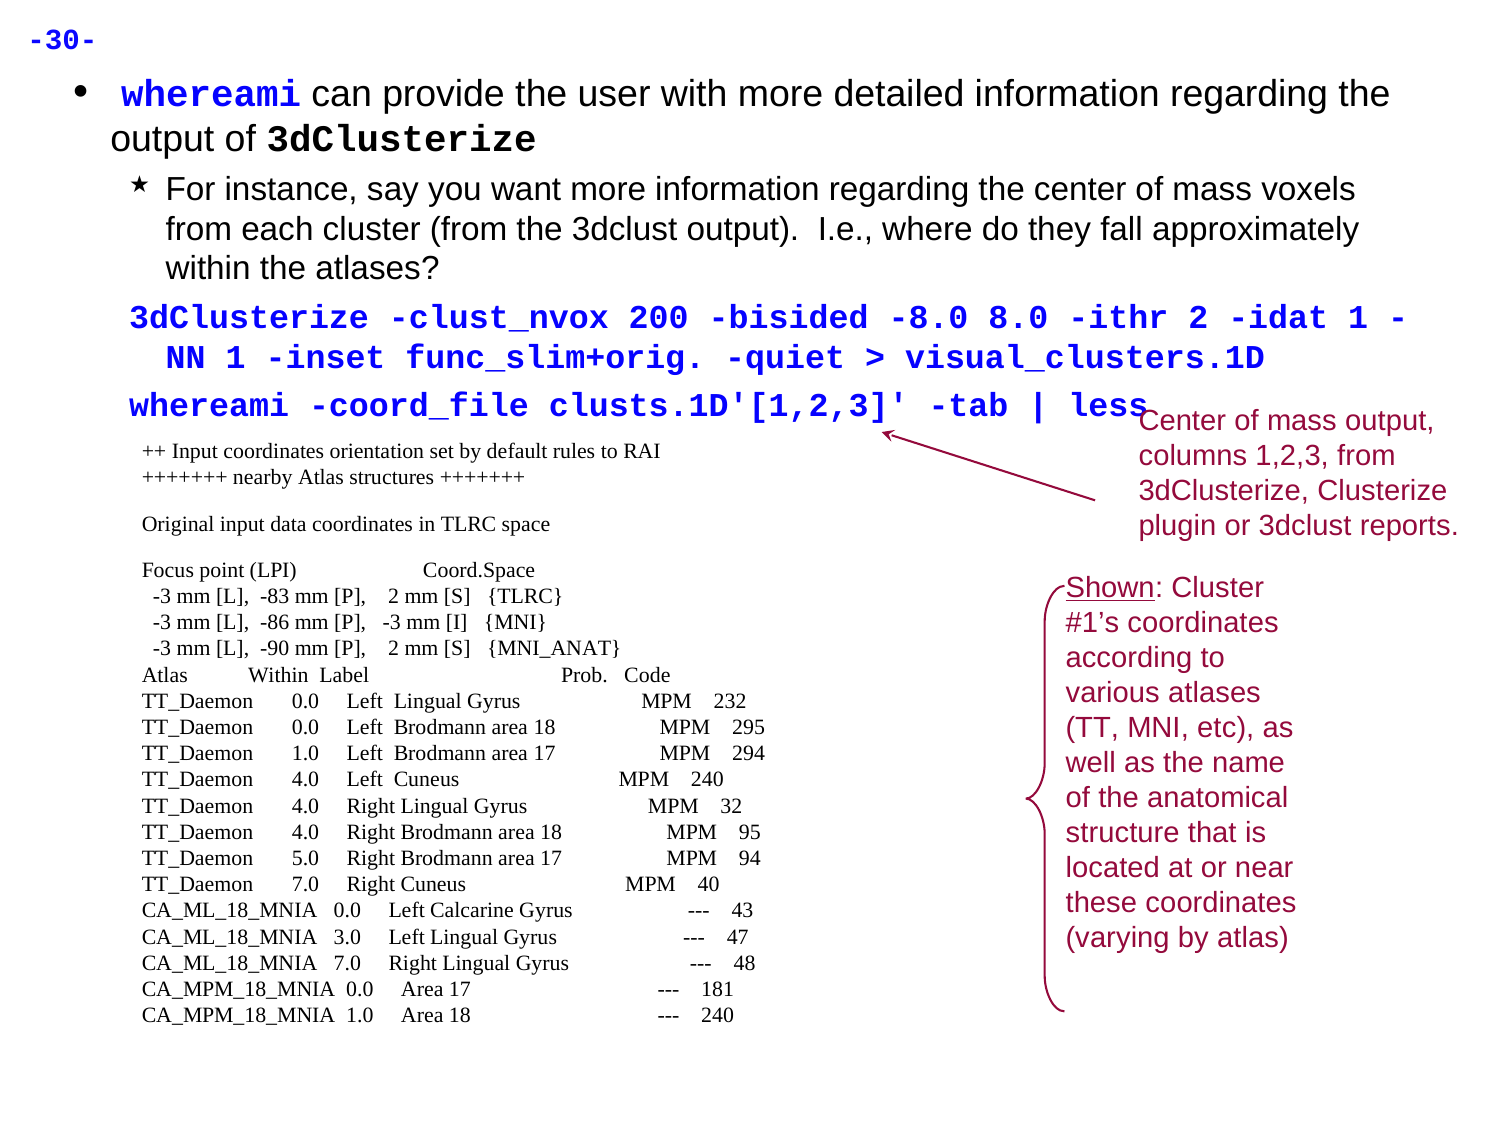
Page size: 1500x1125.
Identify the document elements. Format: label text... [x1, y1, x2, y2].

text_box Center of mass output, columns 1,2,3, from 3dClusterize, Clusterize plugin or 3dclust reports. [1123, 394, 1500, 550]
text_box whereami can provide the user with more detailed information regarding the output of 3dClusterize For instance, say you want more information regarding the center of mass voxels from each cluster (from the 3dclust output). I.e., where do they fall approximately within the atlases? 3dClusterize -clust_nvox 200 -bisided -8.0 8.0 -ithr 2 -idat 1 -NN 1 -inset func_slim+orig. -quiet > visual_clusters.1D whereami -coord_file clusts.1D'[1,2,3]' -tab | less [57, 60, 1433, 211]
text_box Shown: Cluster #1’s coordinates according to various atlases (TT, MNI, etc), as well as the name of the anatomical structure that is located at or near these coordinates (varying by atlas) [1050, 561, 1314, 962]
text_box ++ Input coordinates orientation set by default rules to RAI +++++++ nearby Atlas structures +++++++ Original input data coordinates in TLRC space Focus point (LPI) Coord.Space -3 mm [L], -83 mm [P], 2 mm [S] {TLRC} -3 mm [L], -86 mm [P], -3 mm [I] {MNI} -3 mm [L], -90 mm [P], 2 mm [S] {MNI_ANAT} Atlas Within Label Prob. Code TT_Daemon 0.0 Left Lingual Gyrus MPM 232 TT_Daemon 0.0 Left Brodmann area 18 MPM 295 TT_Daemon 1.0 Left Brodmann area 17 MPM 294 TT_Daemon 4.0 Left Cuneus MPM 240 TT_Daemon 4.0 Right Lingual Gyrus MPM 32 TT_Daemon 4.0 Right Brodmann area 18 MPM 95 TT_Daemon 5.0 Right Brodmann area 17 MPM 94 TT_Daemon 7.0 Right Cuneus MPM 40 CA_ML_18_MNIA 0.0 Left Calcarine Gyrus --- 43 CA_ML_18_MNIA 3.0 Left Lingual Gyrus --- 47 CA_ML_18_MNIA 7.0 Right Lingual Gyrus --- 48 CA_MPM_18_MNIA 0.0 Area 17 --- 181 CA_MPM_18_MNIA 1.0 Area 18 --- 240 [127, 429, 972, 1035]
